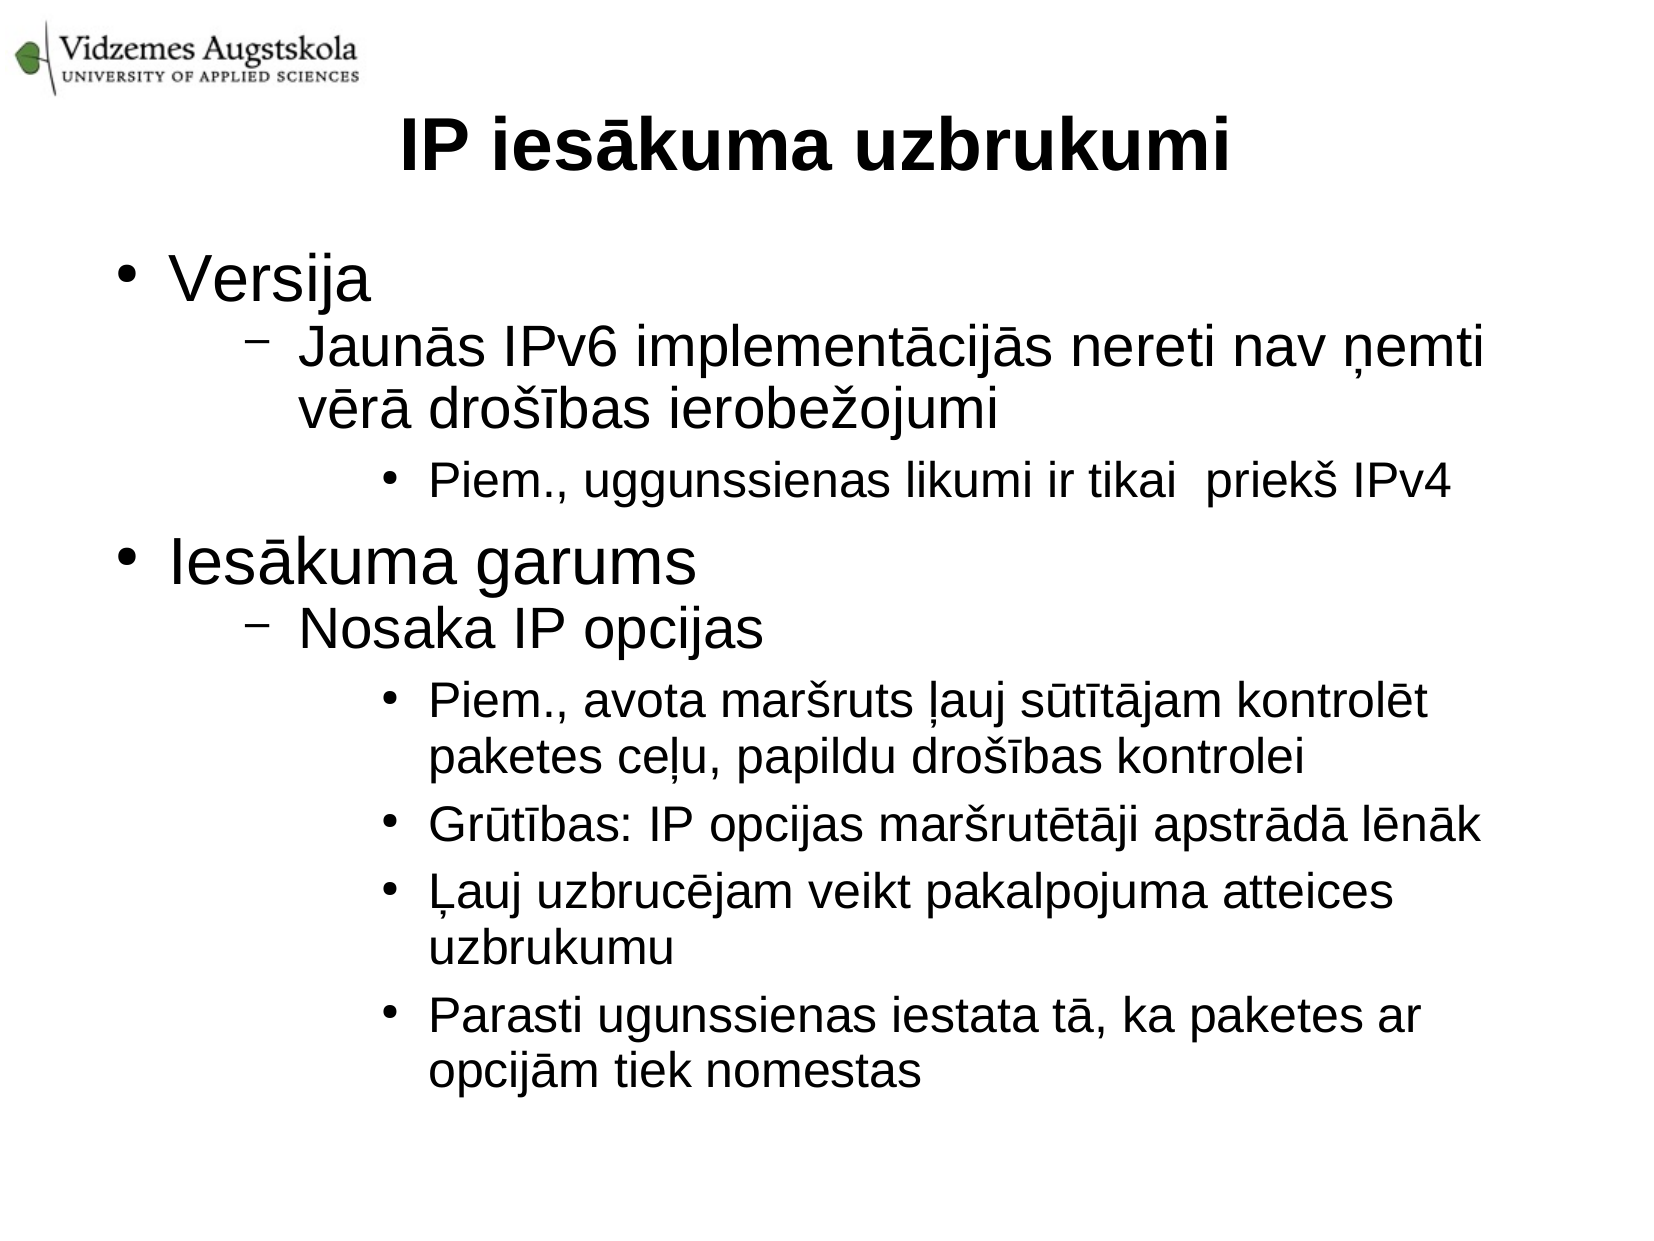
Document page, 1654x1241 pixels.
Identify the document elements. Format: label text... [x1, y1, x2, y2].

title IP iesākuma uzbrukumi [94, 93, 1512, 199]
picture [5, 2, 368, 113]
list Versija Jaunās IPv6 implementācijās nereti nav ņemti vērā drošības ierobežojumi Piem., uggunssienas likumi ir tikai priekš IPv4 Iesākuma garums Nosaka IP opcijas Piem., avota maršruts ļauj sūtītājam kontrolēt paketes ceļu, papildu drošības kontrolei Grūtības: IP opcijas maršrutētāji apstrādā lēnāk Ļauj uzbrucējam veikt pakalpojuma atteices uzbrukumu Parasti ugunssienas iestata tā, ka paketes ar opcijām tiek nomestas [82, 236, 1569, 1107]
